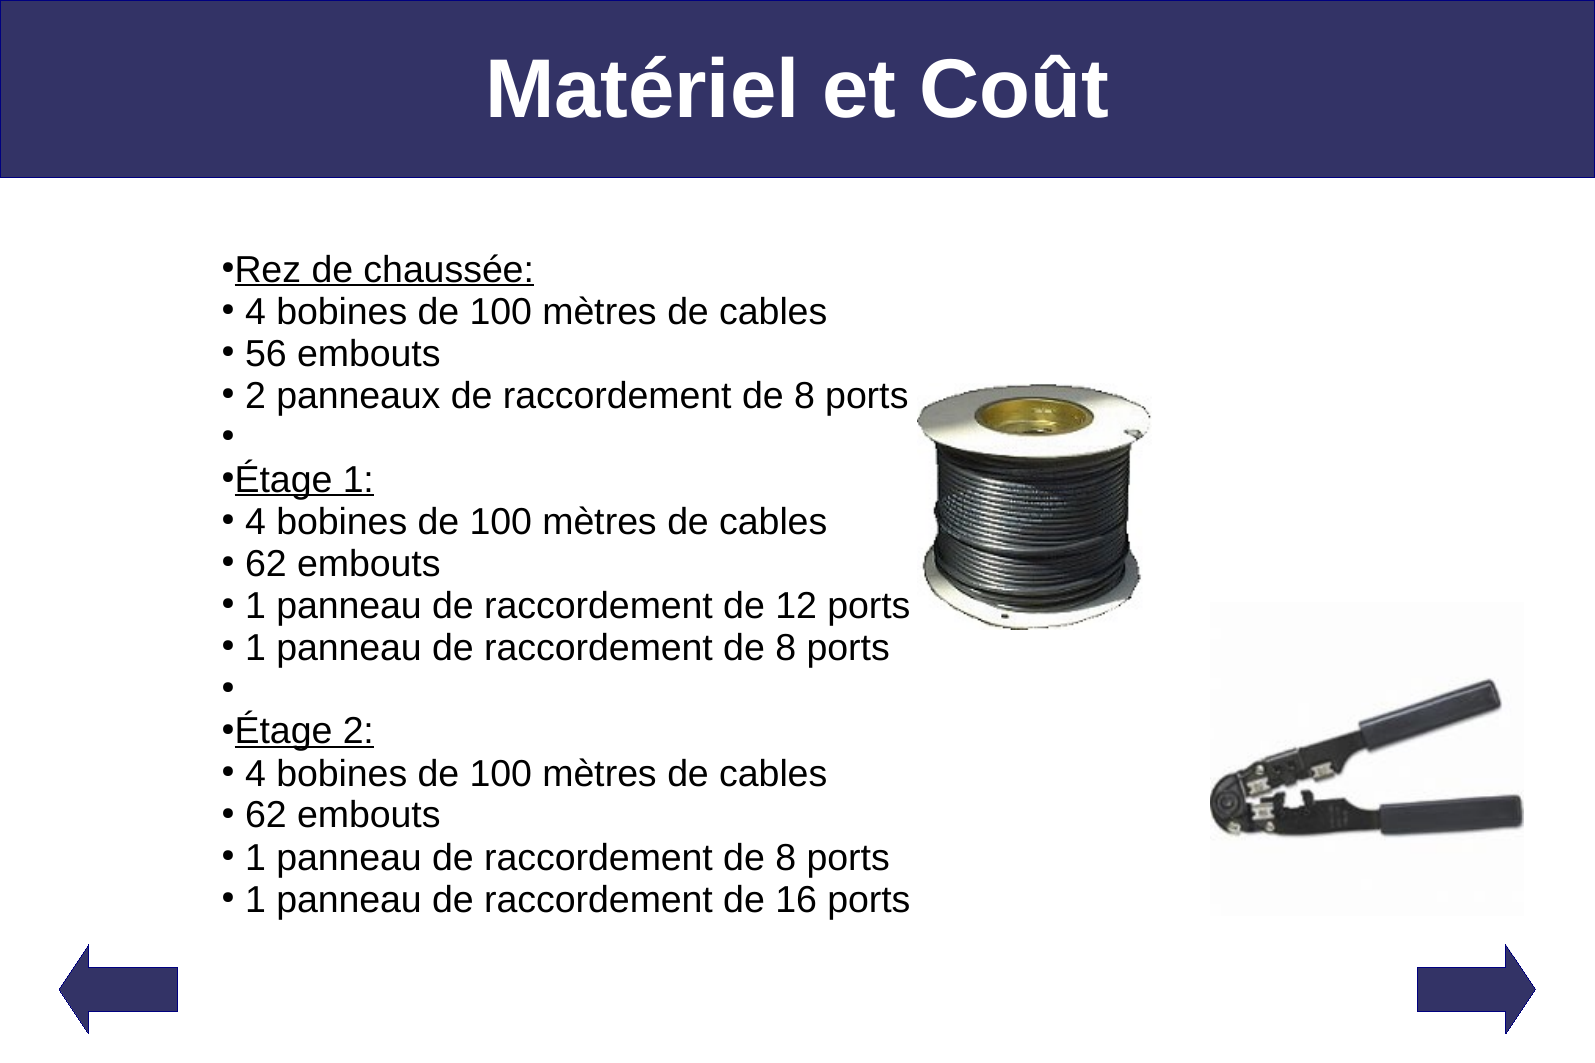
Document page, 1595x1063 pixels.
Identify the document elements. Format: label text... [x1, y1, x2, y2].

text_box [59, 944, 178, 1034]
text_box Rez de chaussée: 4 bobines de 100 mètres de cables 56 embouts 2 panneaux de raccordement de 8 ports Étage 1: 4 bobines de 100 mètres de cables 62 embouts 1 panneau de raccordement de 12 ports 1 panneau de raccordement de 8 ports Étage 2: 4 bobines de 100 mètres de cables 62 embouts 1 panneau de raccordement de 8 ports 1 panneau de raccordement de 16 ports [206, 240, 1300, 1004]
text_box Matériel et Coût [0, 0, 1595, 178]
text_box [1417, 944, 1536, 1034]
picture [1210, 602, 1524, 916]
picture [917, 383, 1152, 630]
